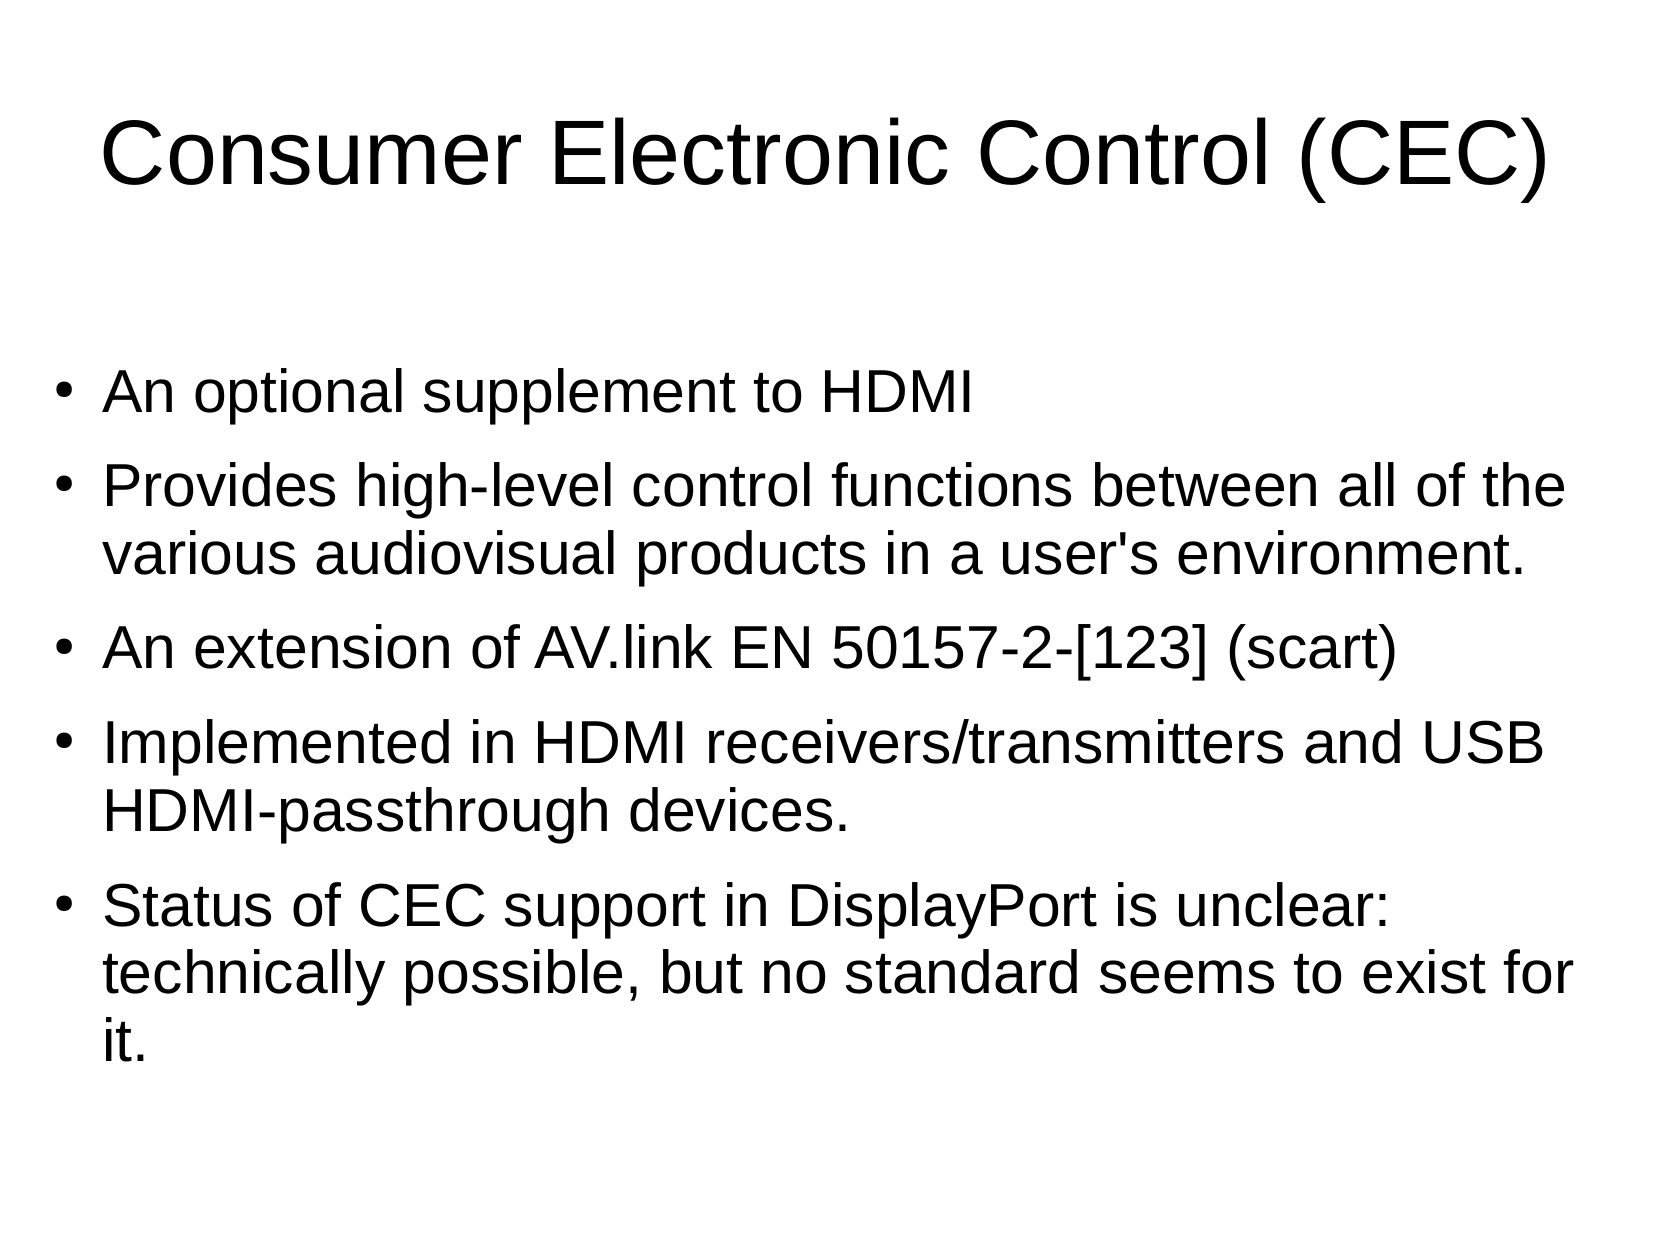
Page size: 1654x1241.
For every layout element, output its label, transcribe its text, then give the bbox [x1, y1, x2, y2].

title Consumer Electronic Control (CEC) [82, 49, 1571, 257]
list An optional supplement to HDMI Provides high-level control functions between all of the various audiovisual products in a user's environment. An extension of AV.link EN 50157-2-[123] (scart) Implemented in HDMI receivers/transmitters and USB HDMI-passthrough devices. Status of CEC support in DisplayPort is unclear: technically possible, but no standard seems to exist for it. [37, 262, 1613, 1081]
